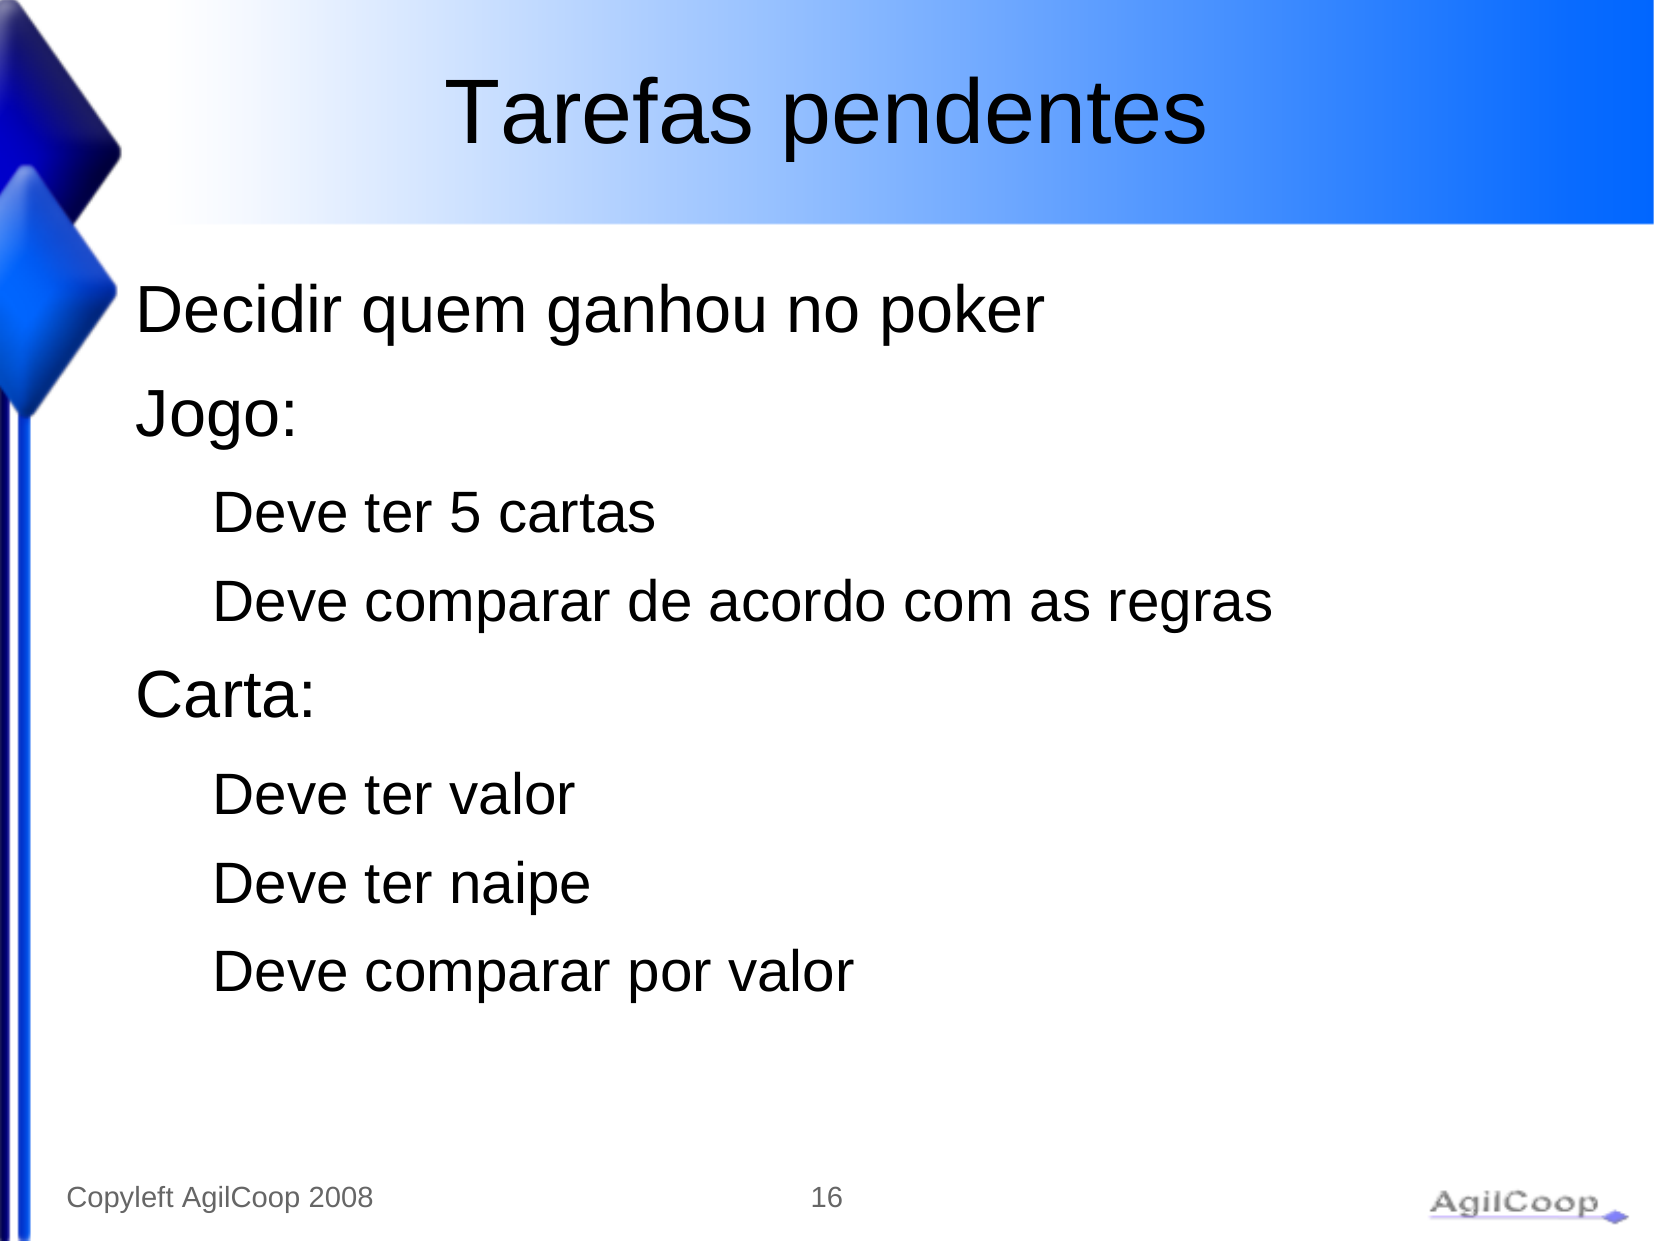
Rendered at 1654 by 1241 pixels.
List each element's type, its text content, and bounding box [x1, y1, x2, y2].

title Tarefas pendentes [82, 15, 1571, 208]
list Decidir quem ganhou no poker Jogo: Deve ter 5 cartas Deve comparar de acordo com as regras Carta: Deve ter valor Deve ter naipe Deve comparar por valor [118, 271, 1607, 1108]
picture [0, 0, 1654, 1241]
